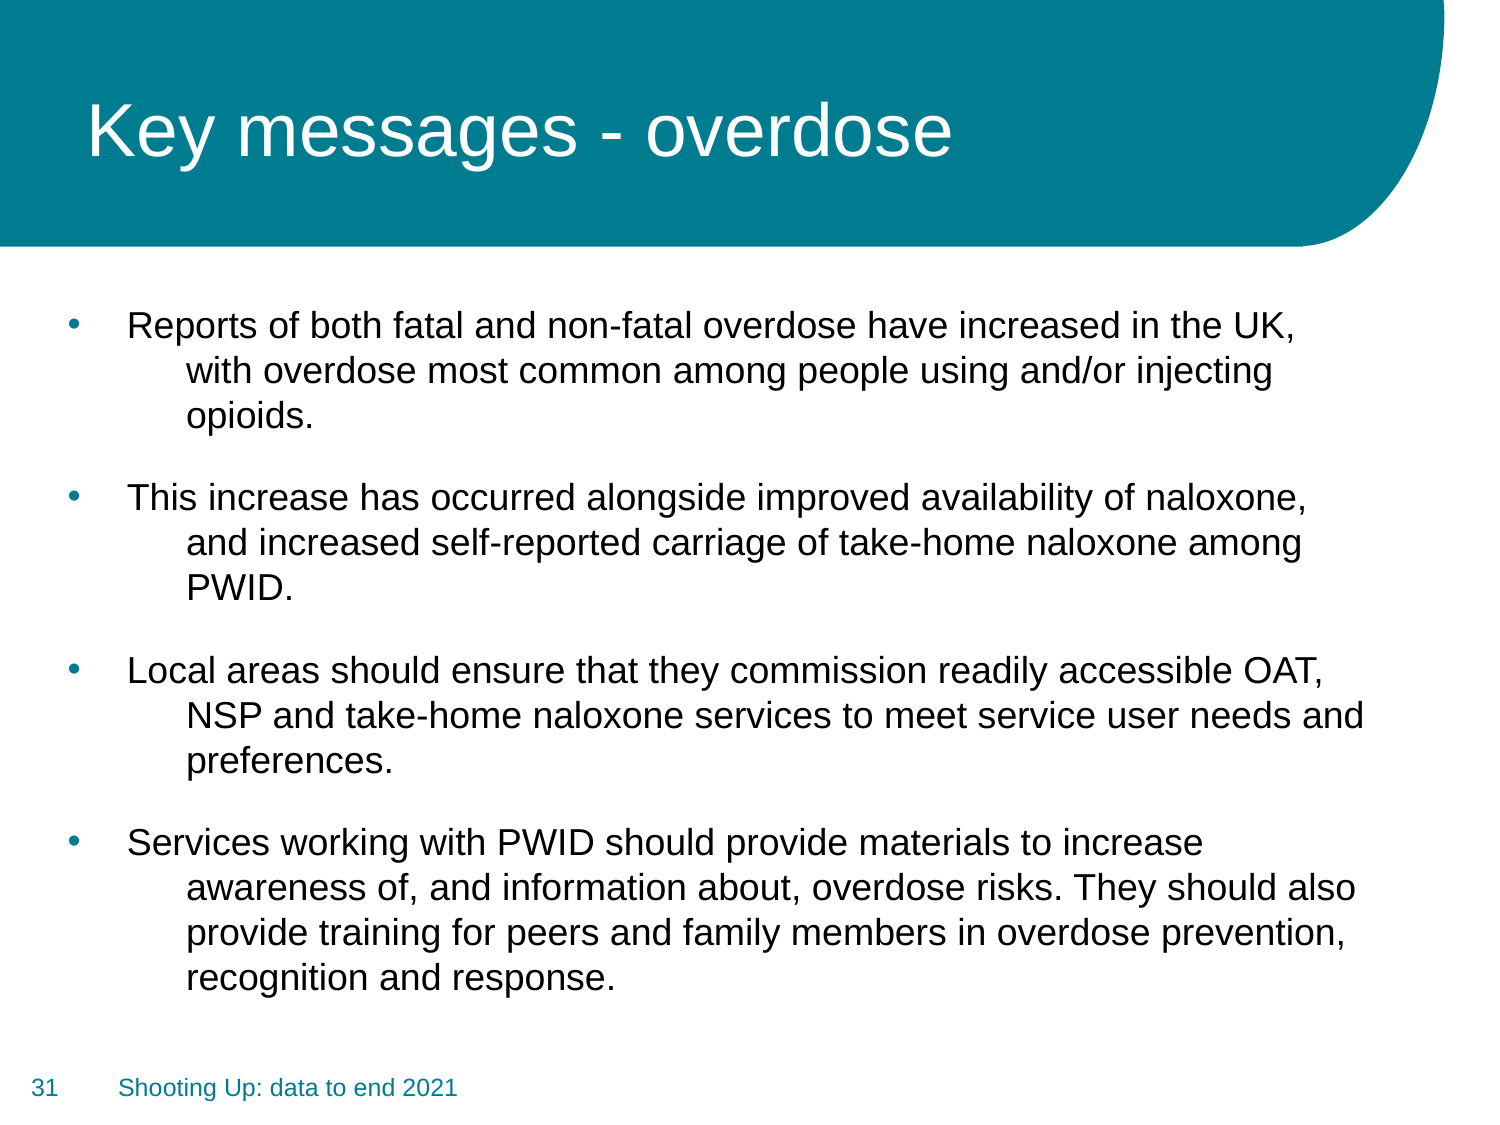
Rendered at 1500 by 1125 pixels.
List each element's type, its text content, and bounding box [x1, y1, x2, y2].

text_box Shooting Up: data to end 2021 [103, 1056, 1335, 1116]
title Key messages - overdose [71, 84, 1306, 245]
list Reports of both fatal and non-fatal overdose have increased in the UK, with overdose most common among people using and/or injecting opioids. This increase has occurred alongside improved availability of naloxone, and increased self-reported carriage of take-home naloxone among PWID. Local areas should ensure that they commission readily accessible OAT, NSP and take-home naloxone services to meet service user needs and preferences. Services working with PWID should provide materials to increase awareness of, and information about, overdose risks. They should also provide training for peers and family members in overdose prevention, recognition and response. [52, 293, 1381, 1008]
text_box [16, 1056, 90, 1117]
